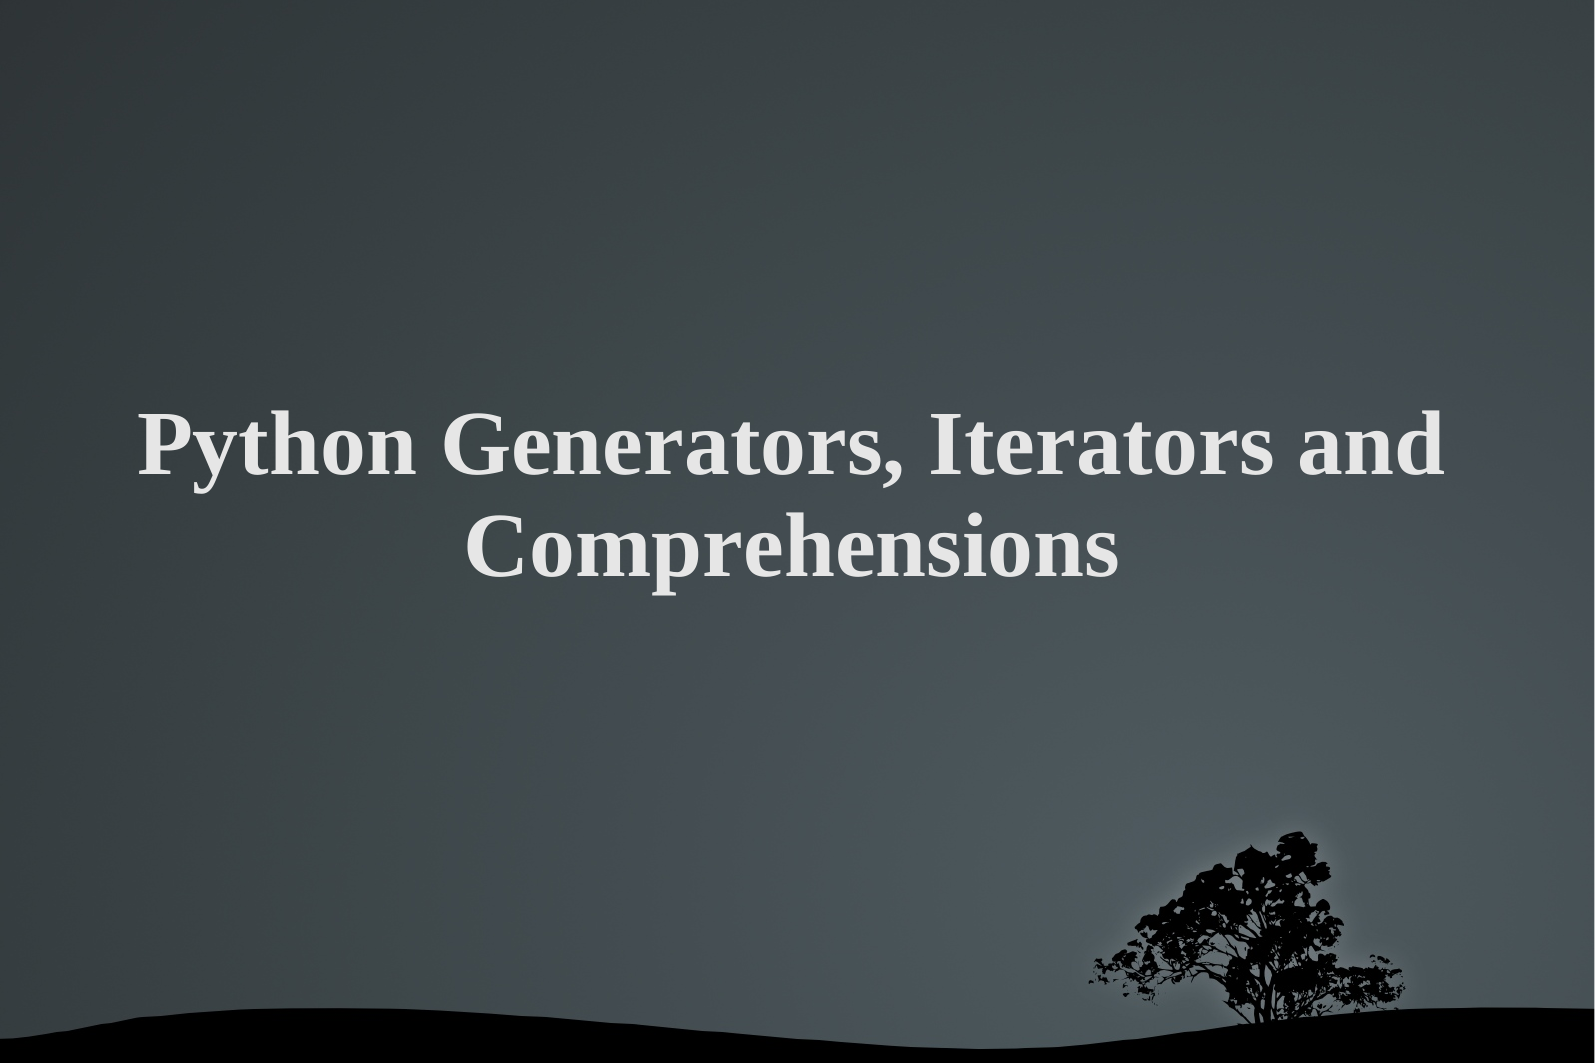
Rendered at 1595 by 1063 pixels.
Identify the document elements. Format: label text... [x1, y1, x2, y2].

picture [0, 0, 1595, 1063]
subtitle [79, 248, 1515, 951]
title Python Generators, Iterators and Comprehensions [75, 375, 79, 615]
